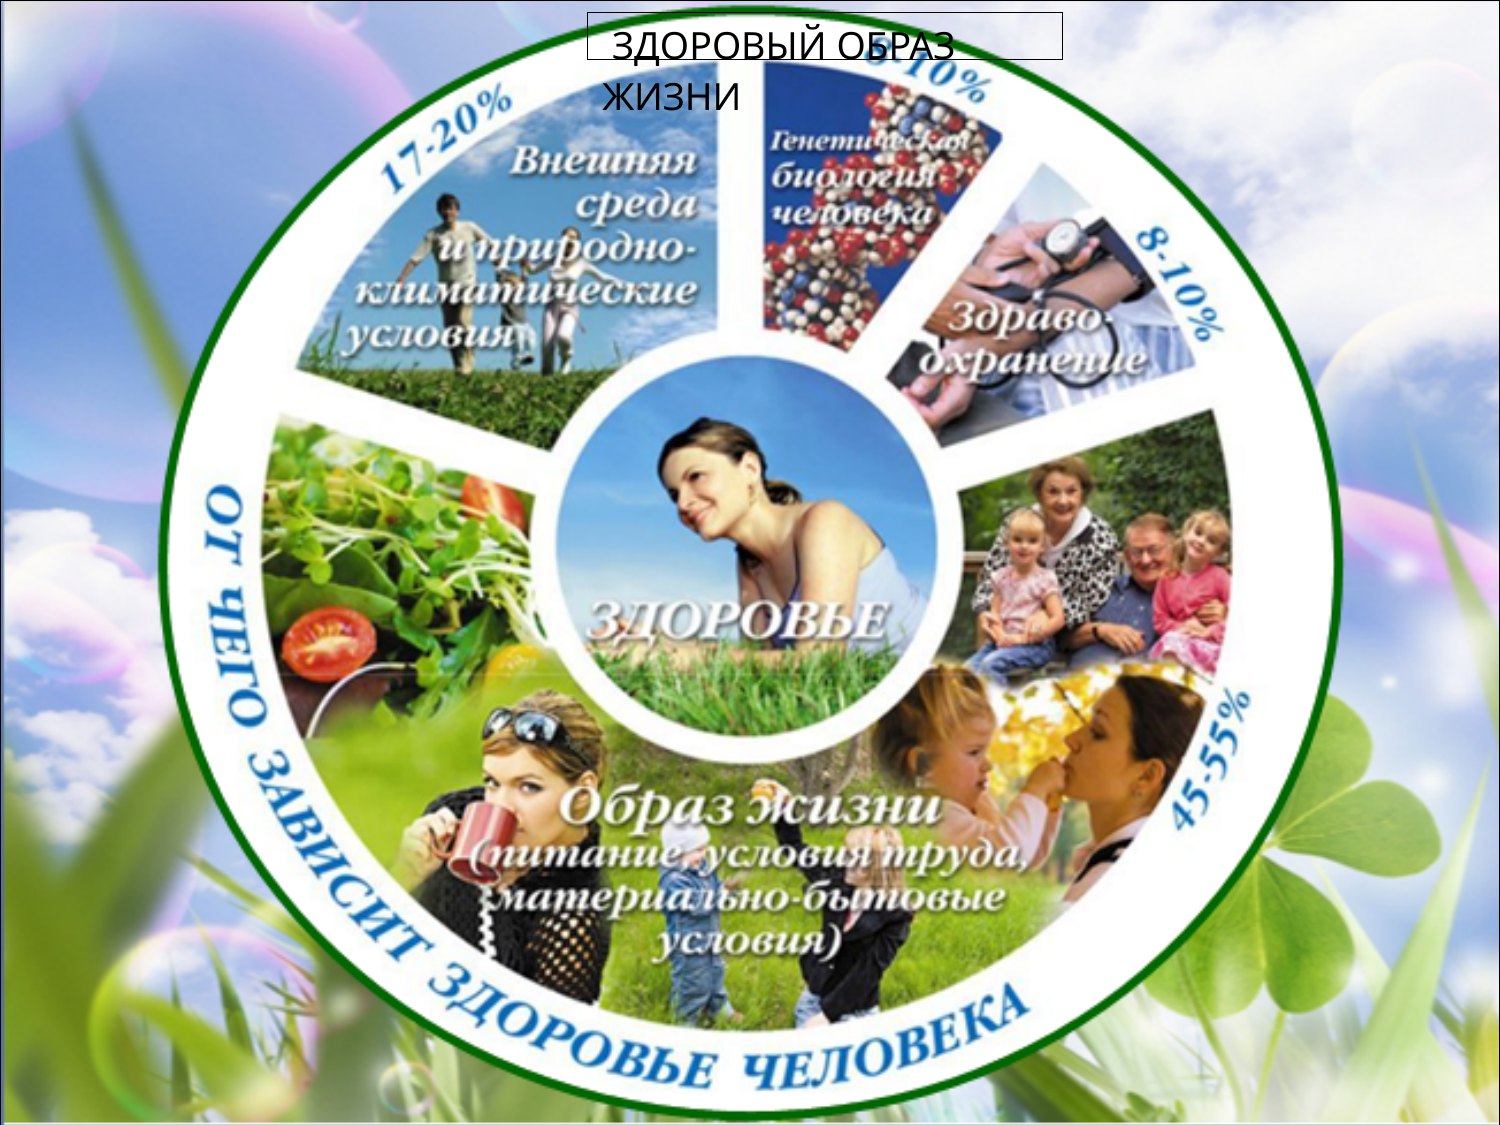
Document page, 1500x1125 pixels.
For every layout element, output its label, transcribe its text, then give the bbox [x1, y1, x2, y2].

footer ЗДОРОВЫЙ ОБРАЗ ЖИЗНИ [587, 12, 1063, 60]
picture [0, 0, 1500, 1125]
